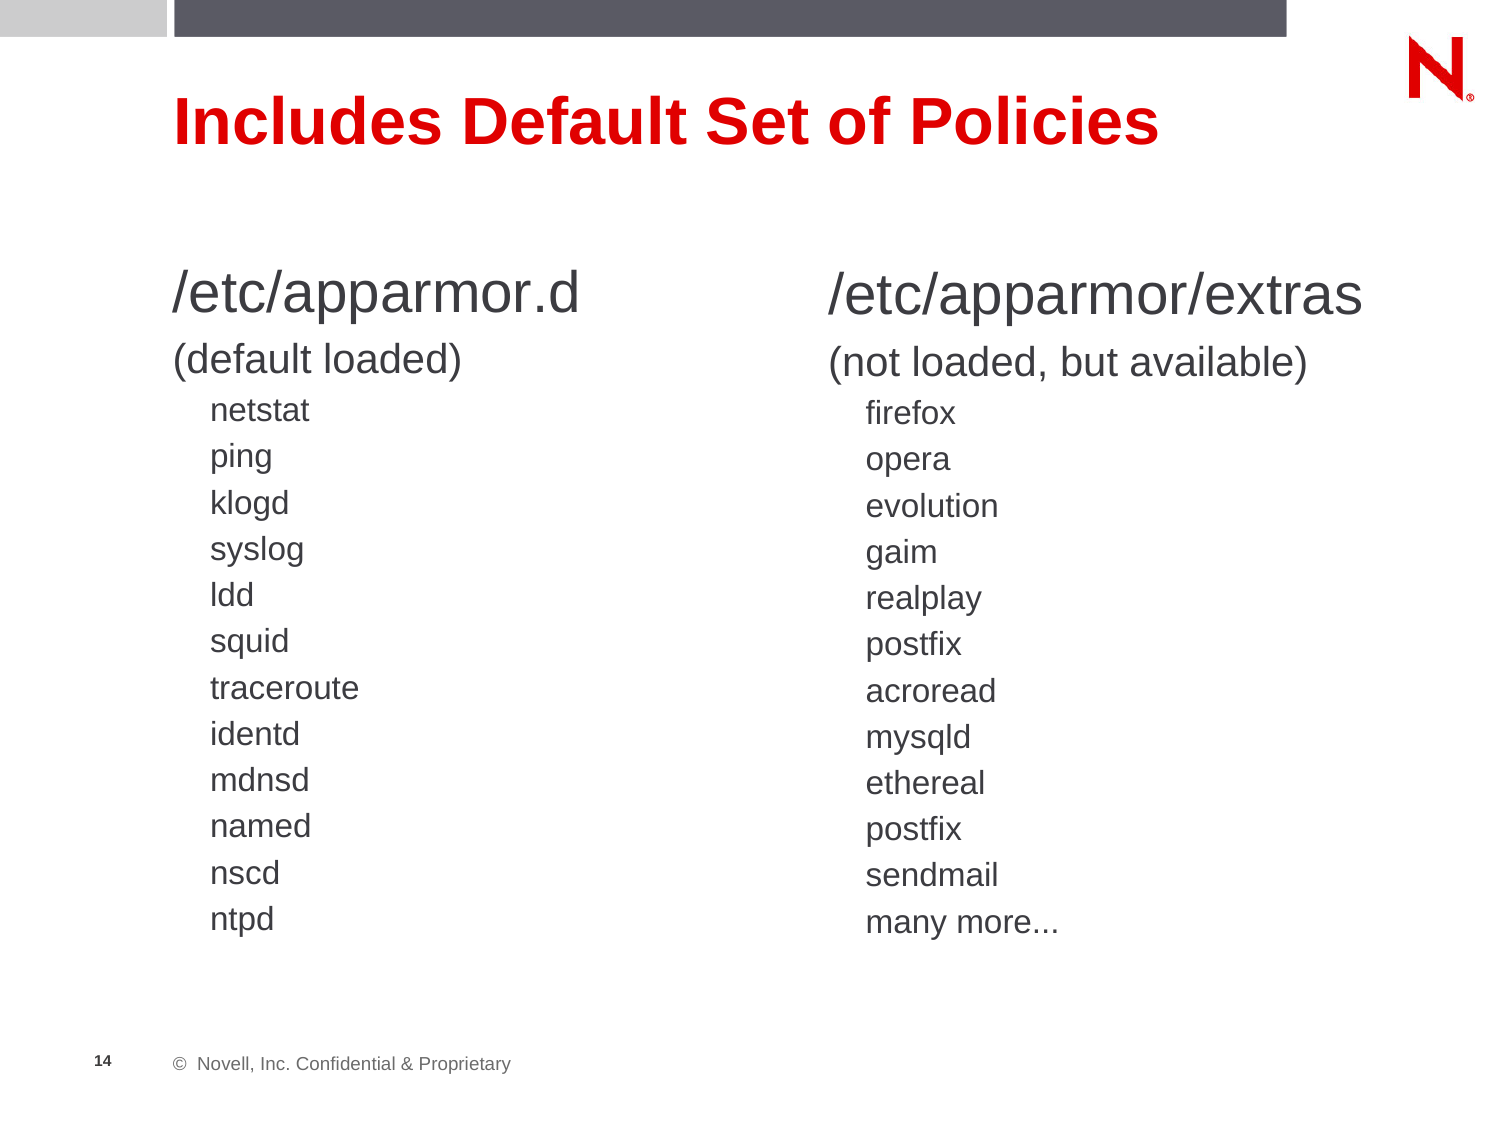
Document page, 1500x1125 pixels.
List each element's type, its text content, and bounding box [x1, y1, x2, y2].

title Includes Default Set of Policies [173, 41, 1395, 205]
list /etc/apparmor.d (default loaded) netstat ping klogd syslog ldd squid traceroute identd mdnsd named nscd ntpd [172, 243, 778, 1089]
list /etc/apparmor/extras (not loaded, but available) firefox opera evolution gaim realplay postfix acroread mysqld ethereal postfix sendmail many more... [828, 246, 1434, 1096]
picture [1404, 32, 1477, 105]
